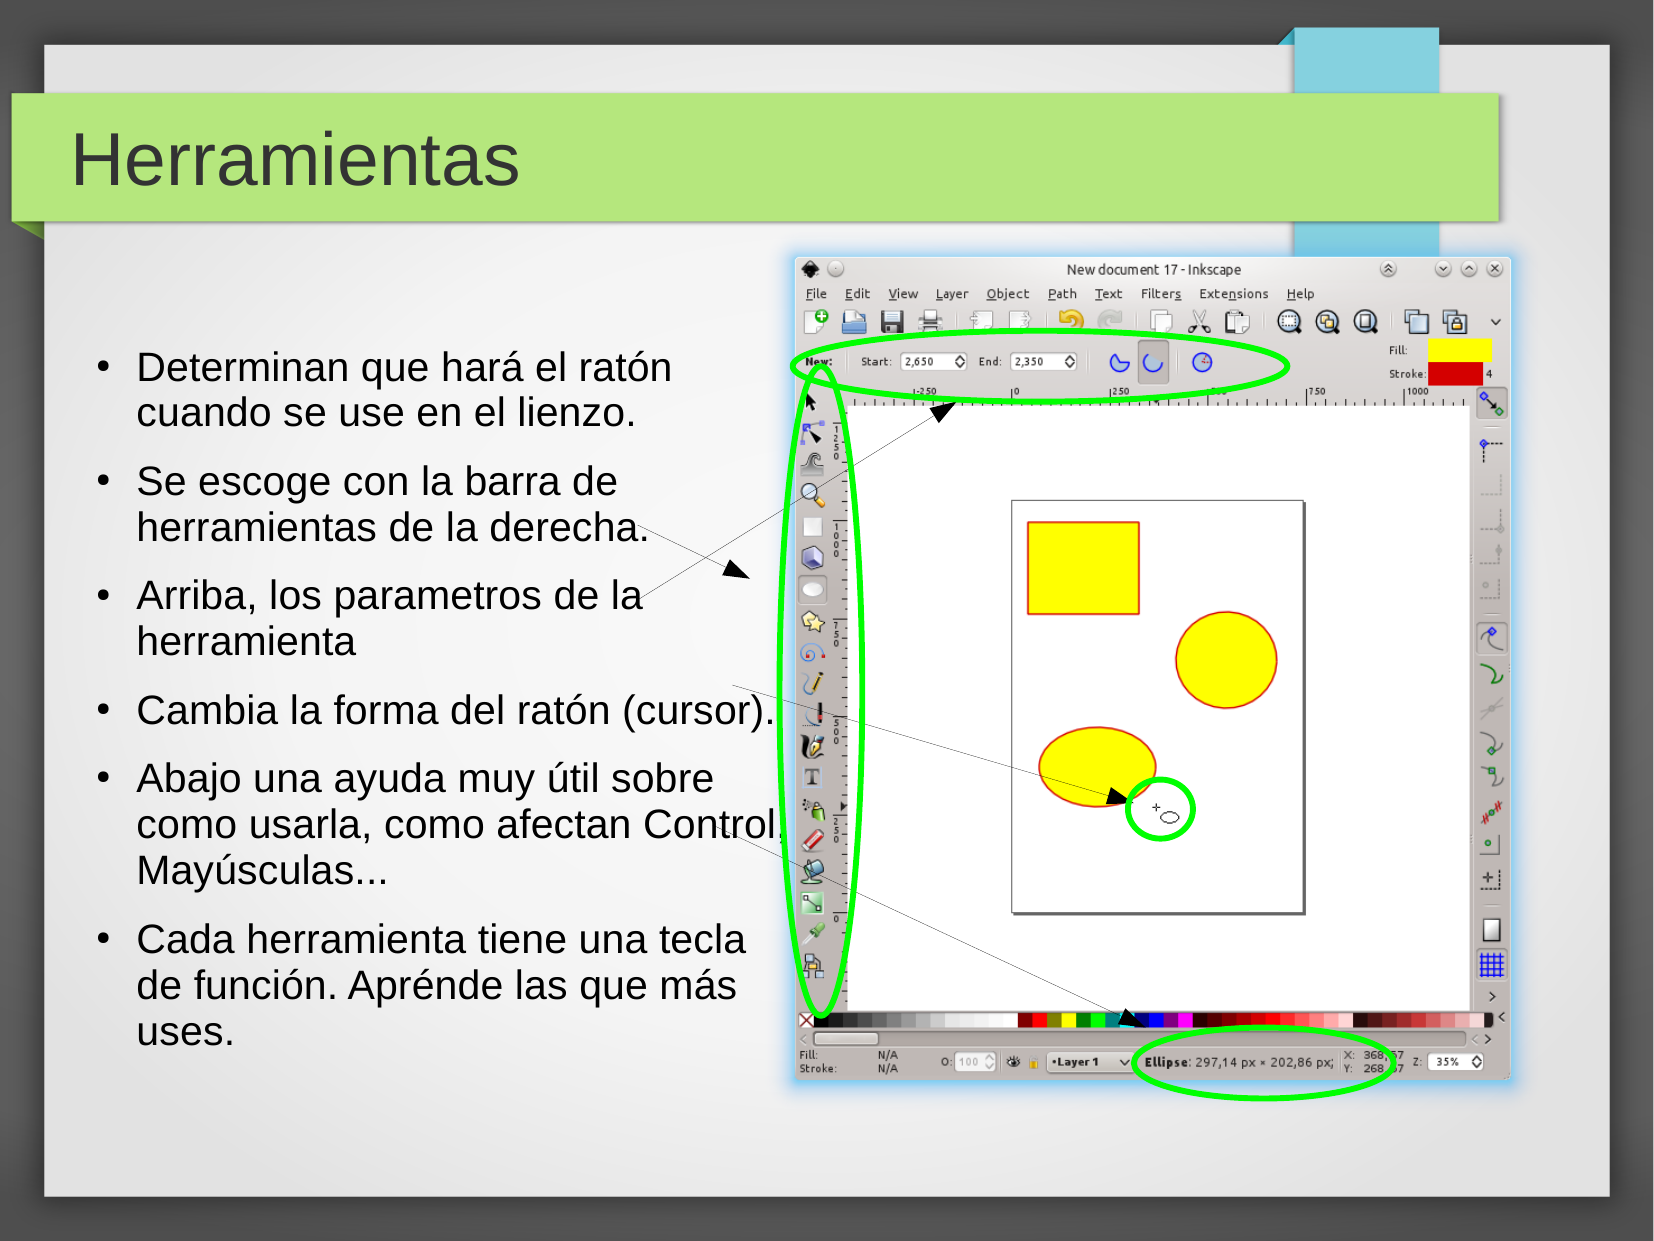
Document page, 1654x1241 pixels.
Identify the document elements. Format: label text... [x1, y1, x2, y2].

title Herramientas [70, 106, 1229, 213]
picture [0, 0, 1654, 1241]
list Determinan que hará el ratón cuando se use en el lienzo. Se escoge con la barra de herramientas de la derecha. Arriba, los parametros de la herramienta Cambia la forma del ratón (cursor). Abajo una ayuda muy útil sobre como usarla, como afectan Control, Mayúsculas... Cada herramienta tiene una tecla de función. Aprénde las que más uses. [82, 343, 750, 1063]
